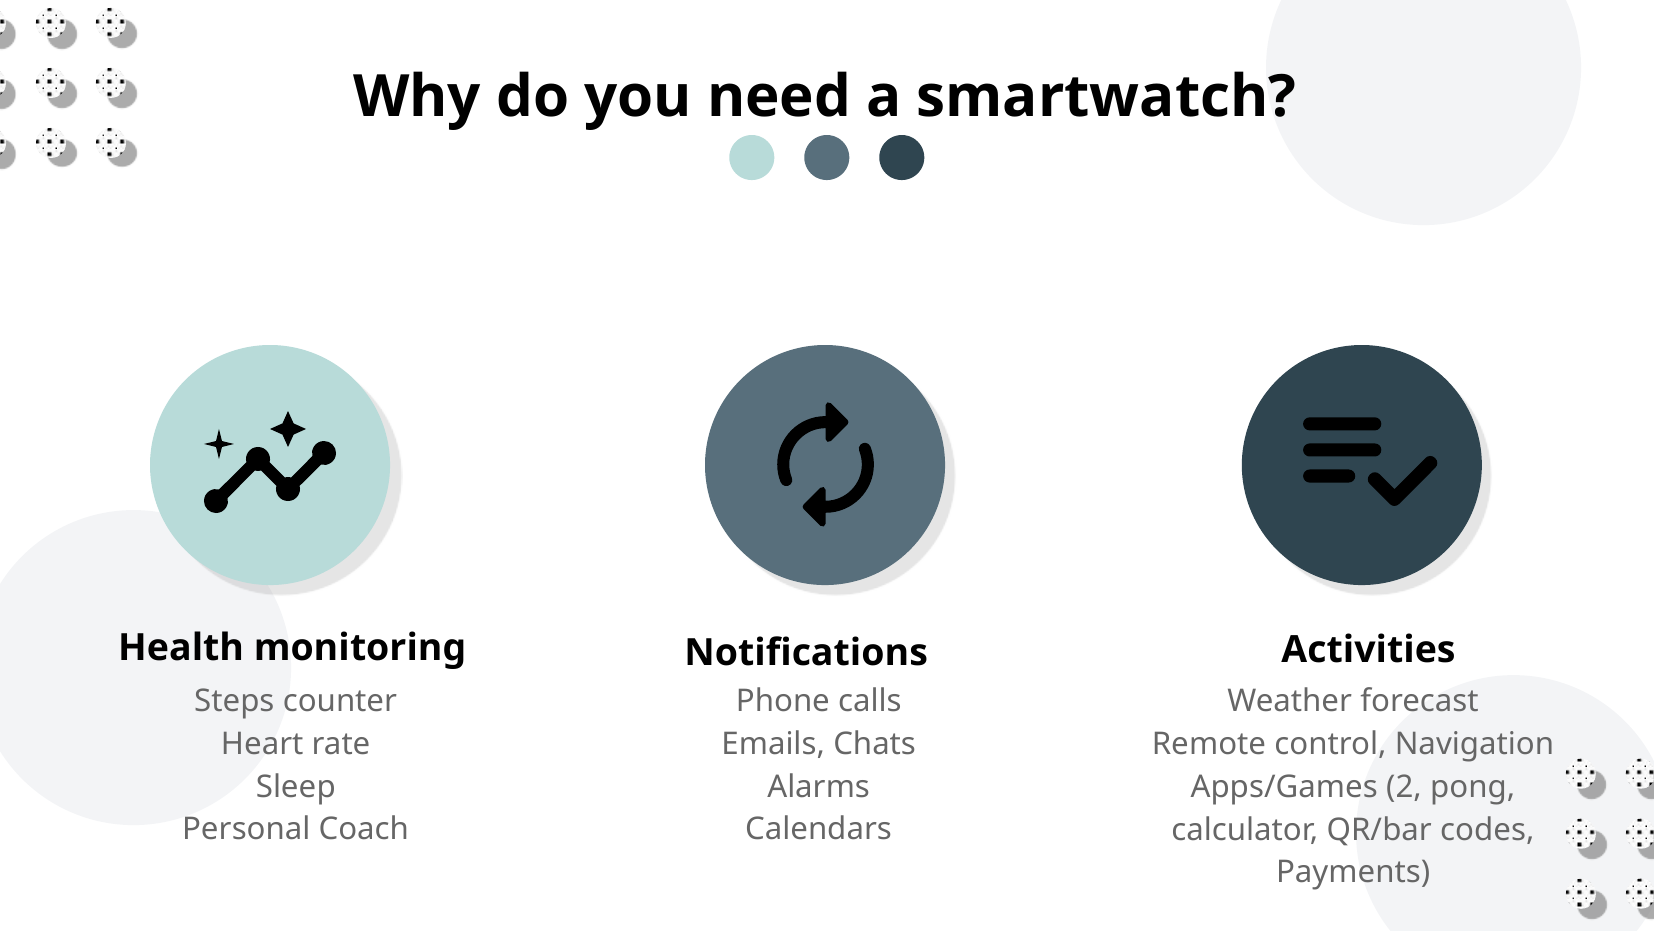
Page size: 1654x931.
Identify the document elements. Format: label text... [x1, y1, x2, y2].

picture [0, 11, 6, 35]
text_box Weather forecast Remote control, Navigation Apps/Games (2, pong, calculator, QR/bar codes, Payments) [1122, 670, 1585, 931]
text_box Phone calls Emails, Chats Alarms Calendars [590, 670, 1047, 931]
picture [1286, 375, 1450, 538]
text_box [879, 135, 925, 181]
picture [95, 7, 126, 38]
text_box Steps counter Heart rate Sleep Personal Coach [60, 670, 532, 931]
picture [35, 67, 66, 98]
text_box [804, 135, 850, 181]
picture [95, 127, 127, 158]
text_box [705, 345, 946, 586]
picture [1625, 878, 1654, 909]
text_box [729, 135, 775, 181]
text_box [150, 345, 391, 586]
picture [1585, 819, 1596, 849]
picture [1585, 759, 1596, 789]
picture [1625, 758, 1654, 789]
text_box Activities [1200, 615, 1538, 670]
picture [95, 67, 126, 98]
text_box Notifications [600, 618, 1013, 670]
picture [0, 71, 6, 96]
text_box [1241, 345, 1482, 586]
picture [195, 390, 346, 541]
picture [35, 7, 66, 39]
picture [0, 130, 7, 156]
picture [1585, 879, 1596, 909]
picture [35, 127, 67, 158]
picture [750, 388, 902, 541]
picture [1625, 818, 1654, 849]
text_box Health monitoring [60, 612, 526, 670]
text_box Why do you need a smartwatch? [337, 46, 1313, 221]
